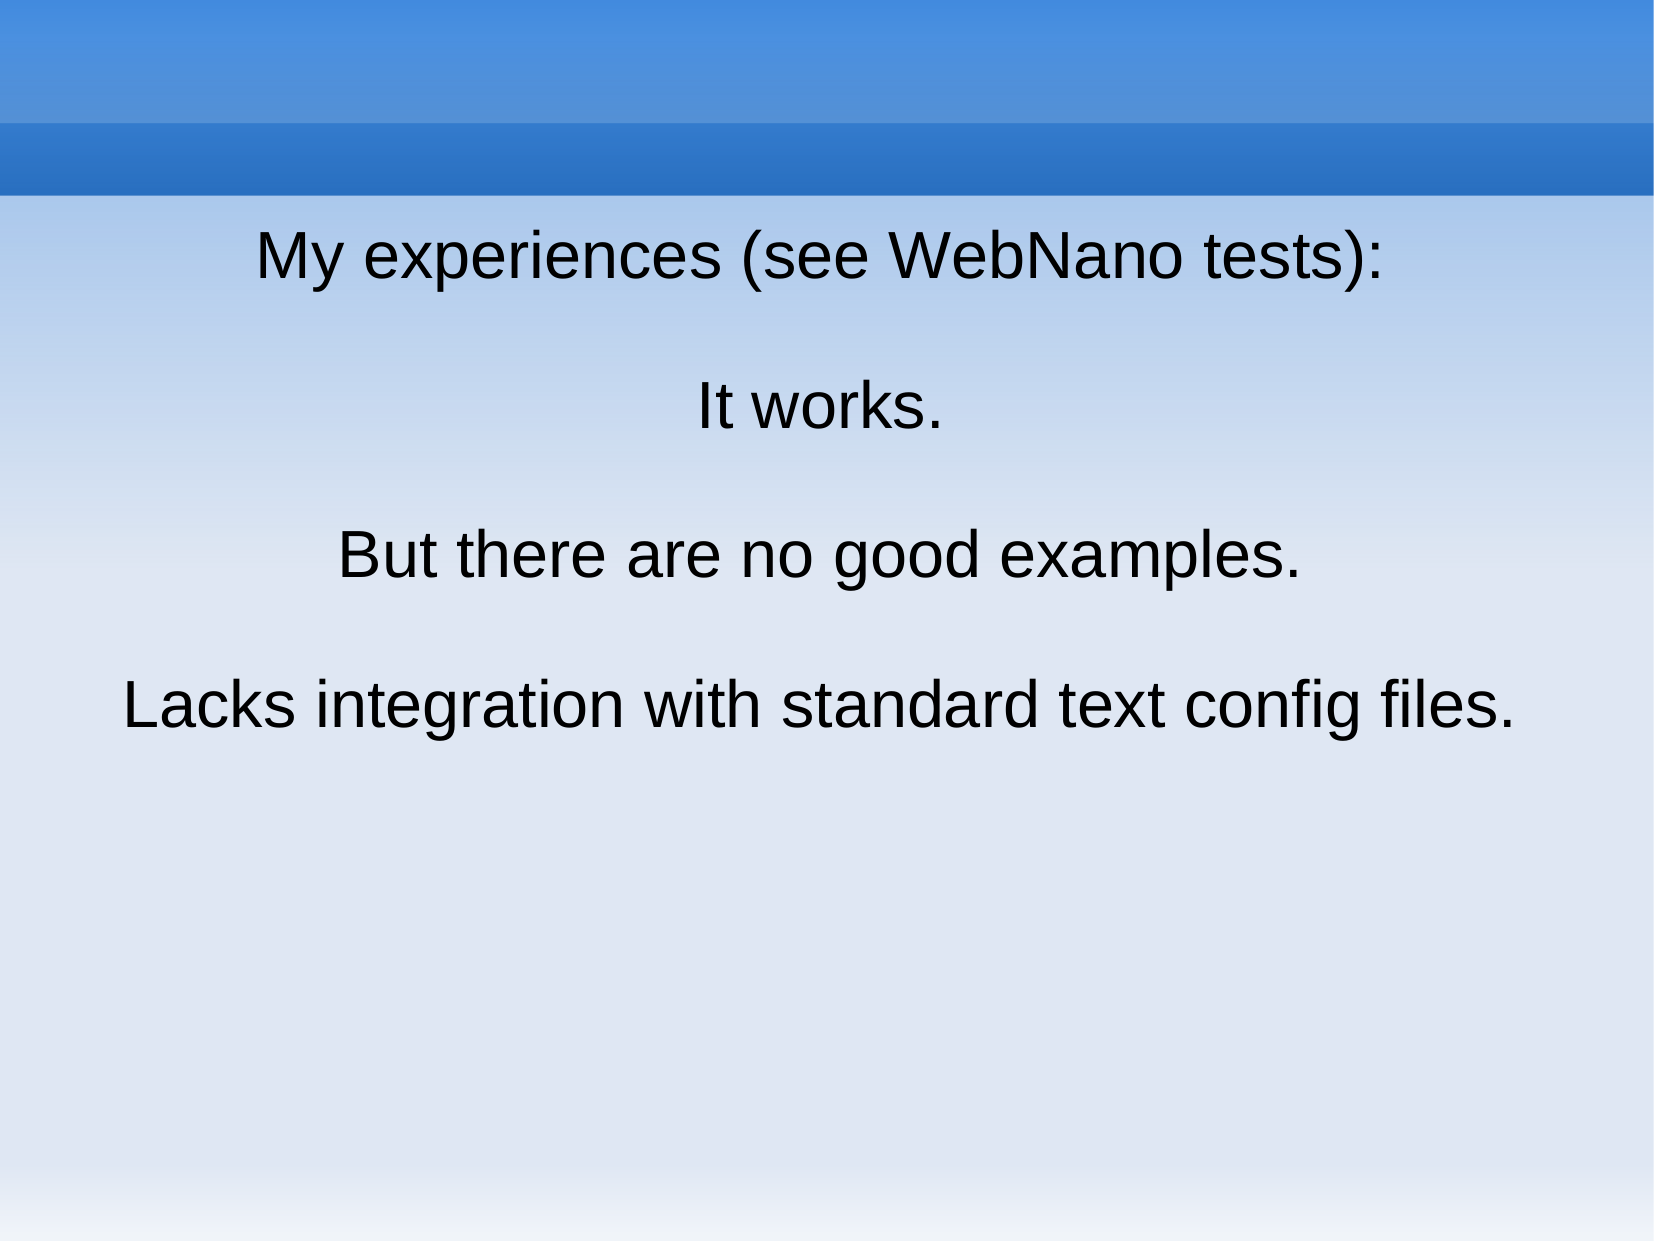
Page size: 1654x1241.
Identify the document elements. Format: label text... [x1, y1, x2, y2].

picture [0, 0, 1654, 1241]
subtitle My experiences (see WebNano tests): It works. But there are no good examples. Lacks integration with standard text config files. [76, 7, 1565, 1102]
